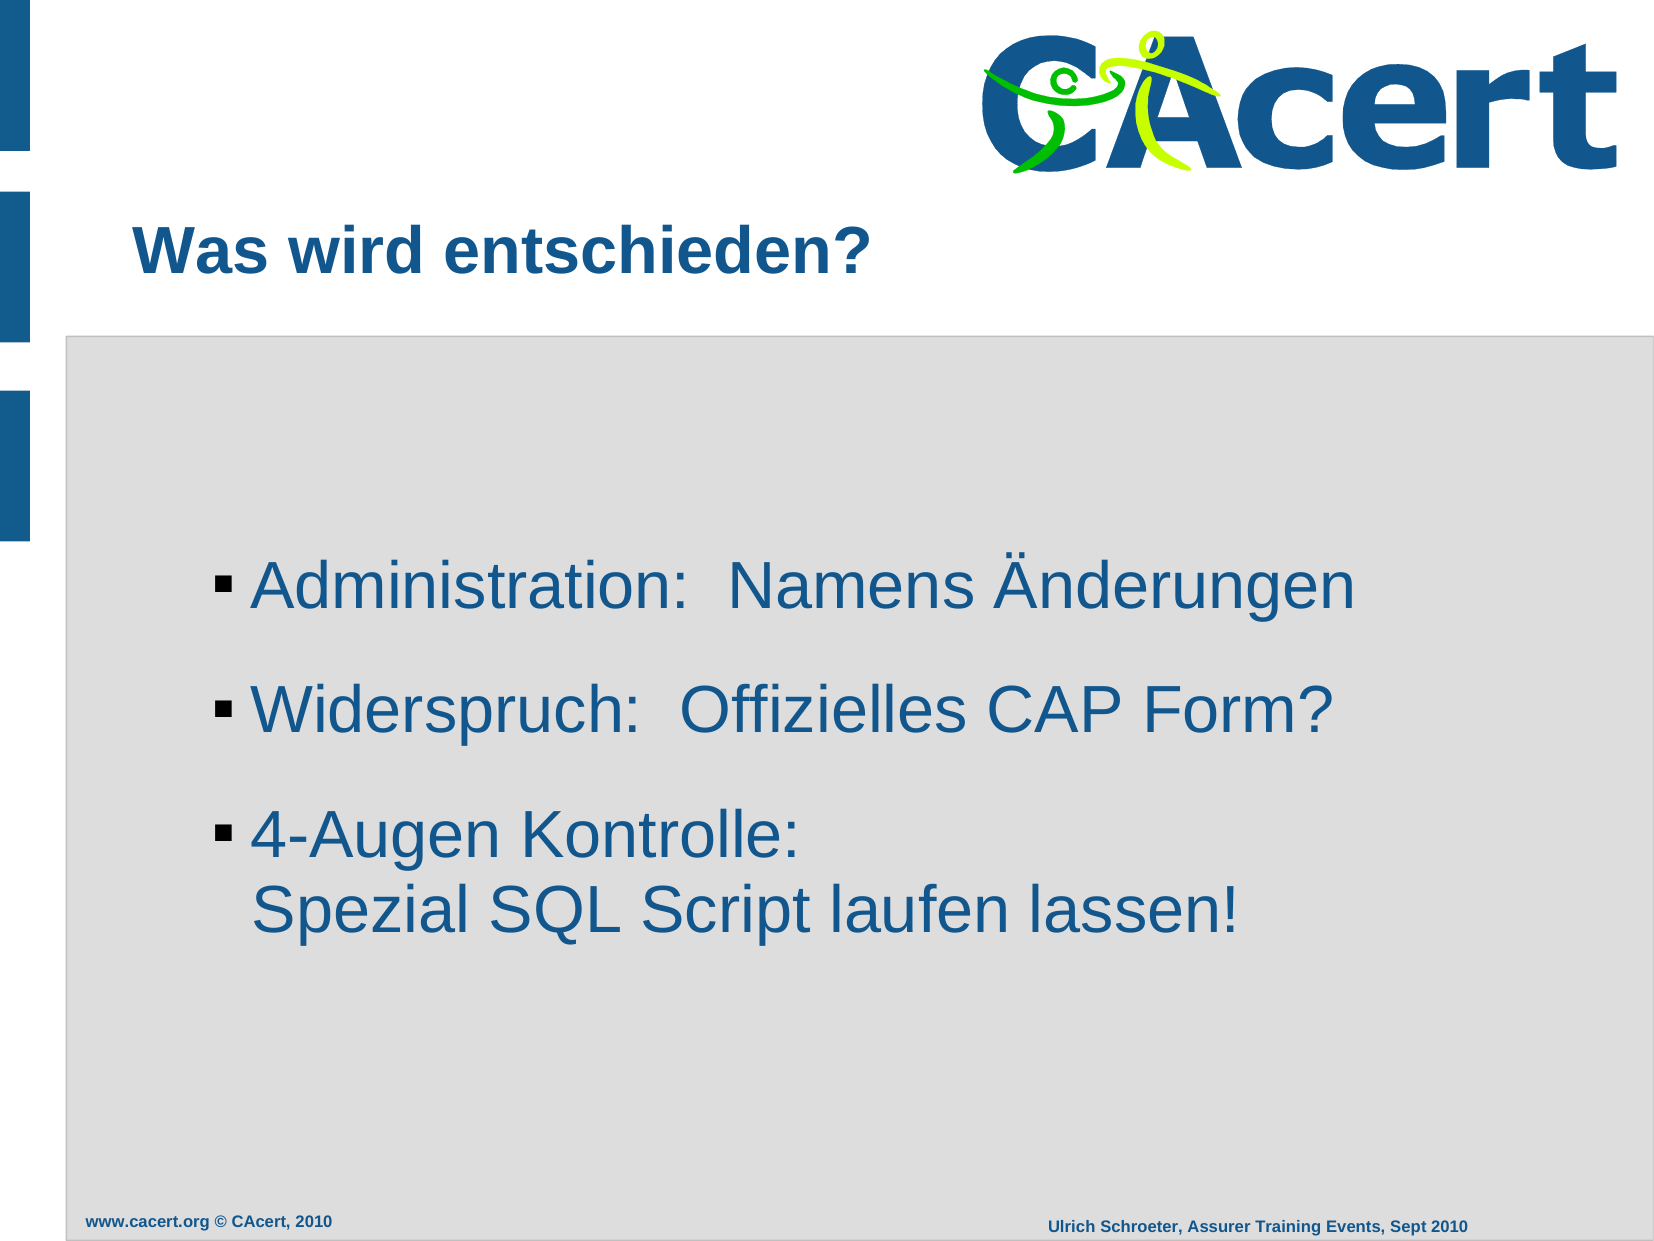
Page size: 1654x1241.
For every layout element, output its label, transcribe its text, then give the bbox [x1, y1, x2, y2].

text_box Was wird entschieden? [118, 191, 889, 296]
list Administration: Namens Änderungen Widerspruch: Offizielles CAP Form? 4-Augen Kontrolle: Spezial SQL Script laufen lassen! [206, 383, 1420, 1111]
